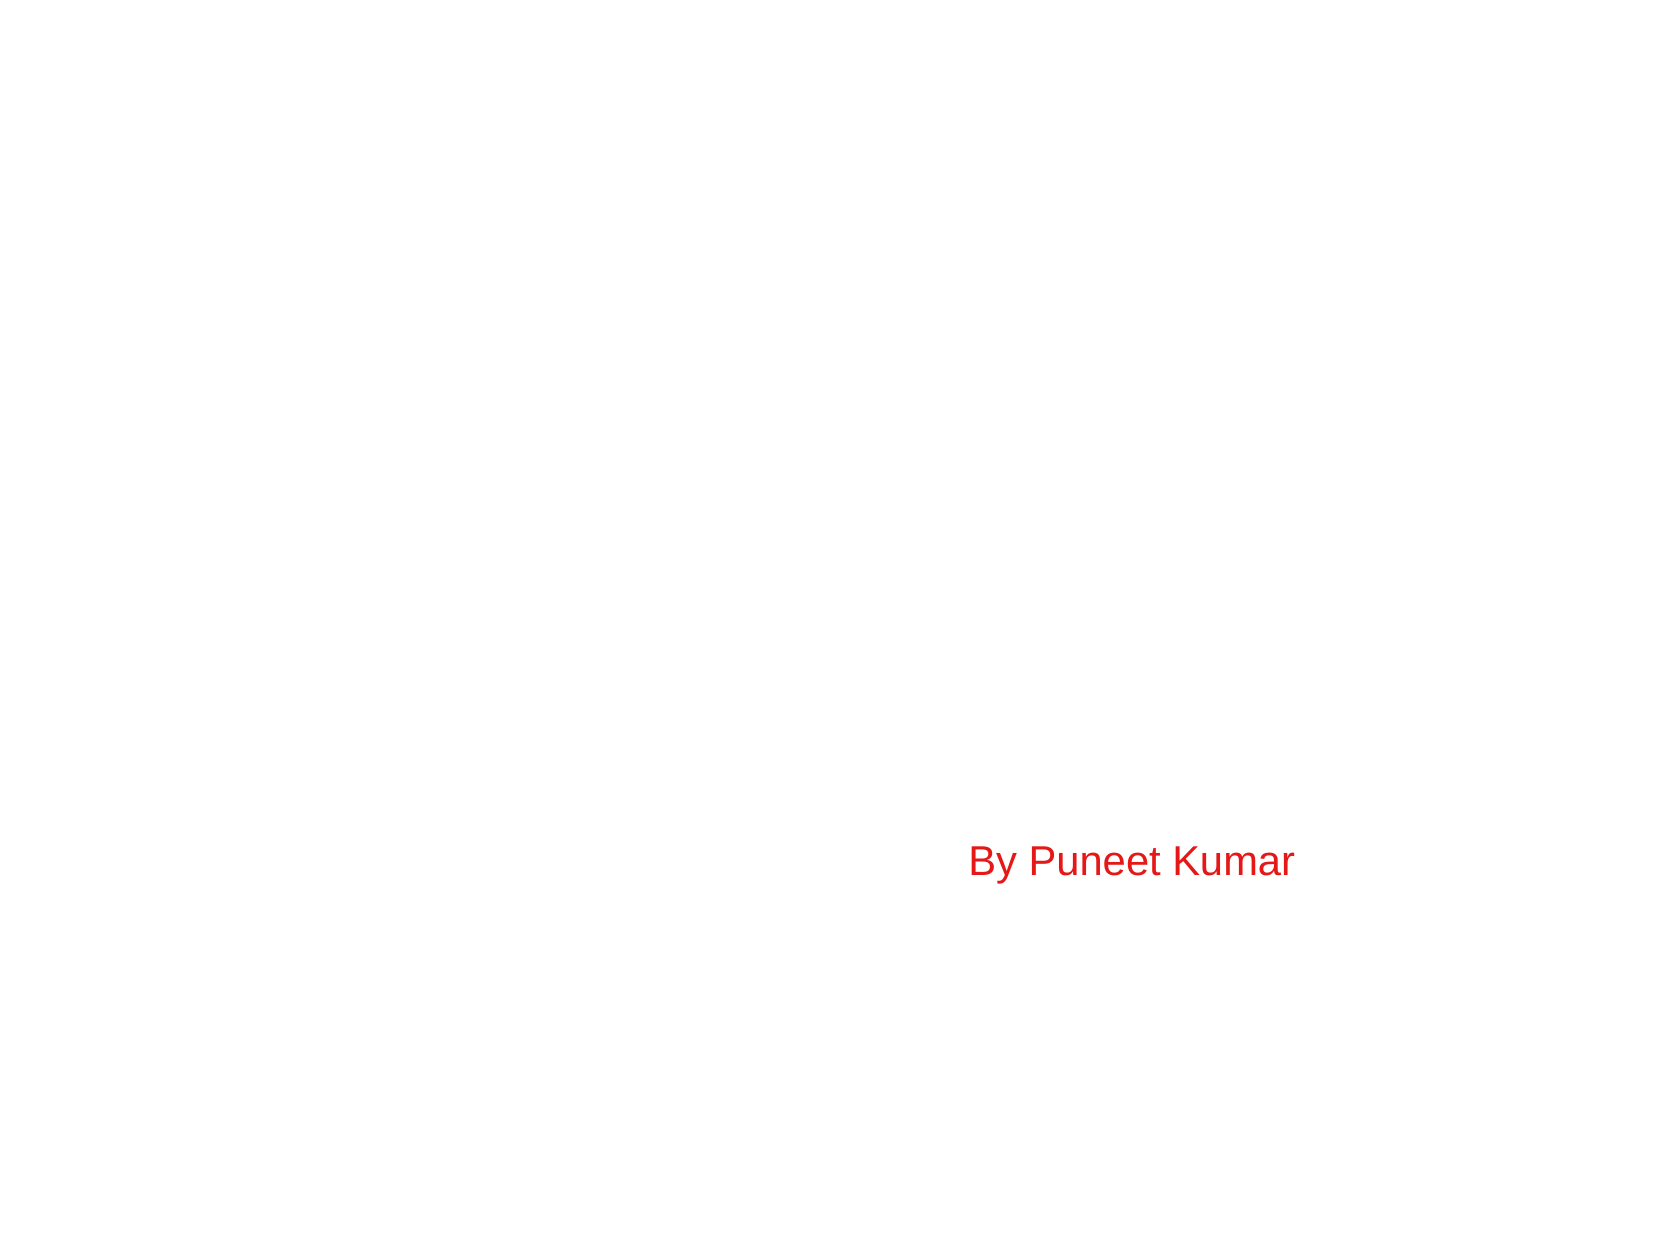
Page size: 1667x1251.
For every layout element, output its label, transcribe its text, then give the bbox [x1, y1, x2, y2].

text_box By Puneet Kumar [882, 837, 1382, 886]
